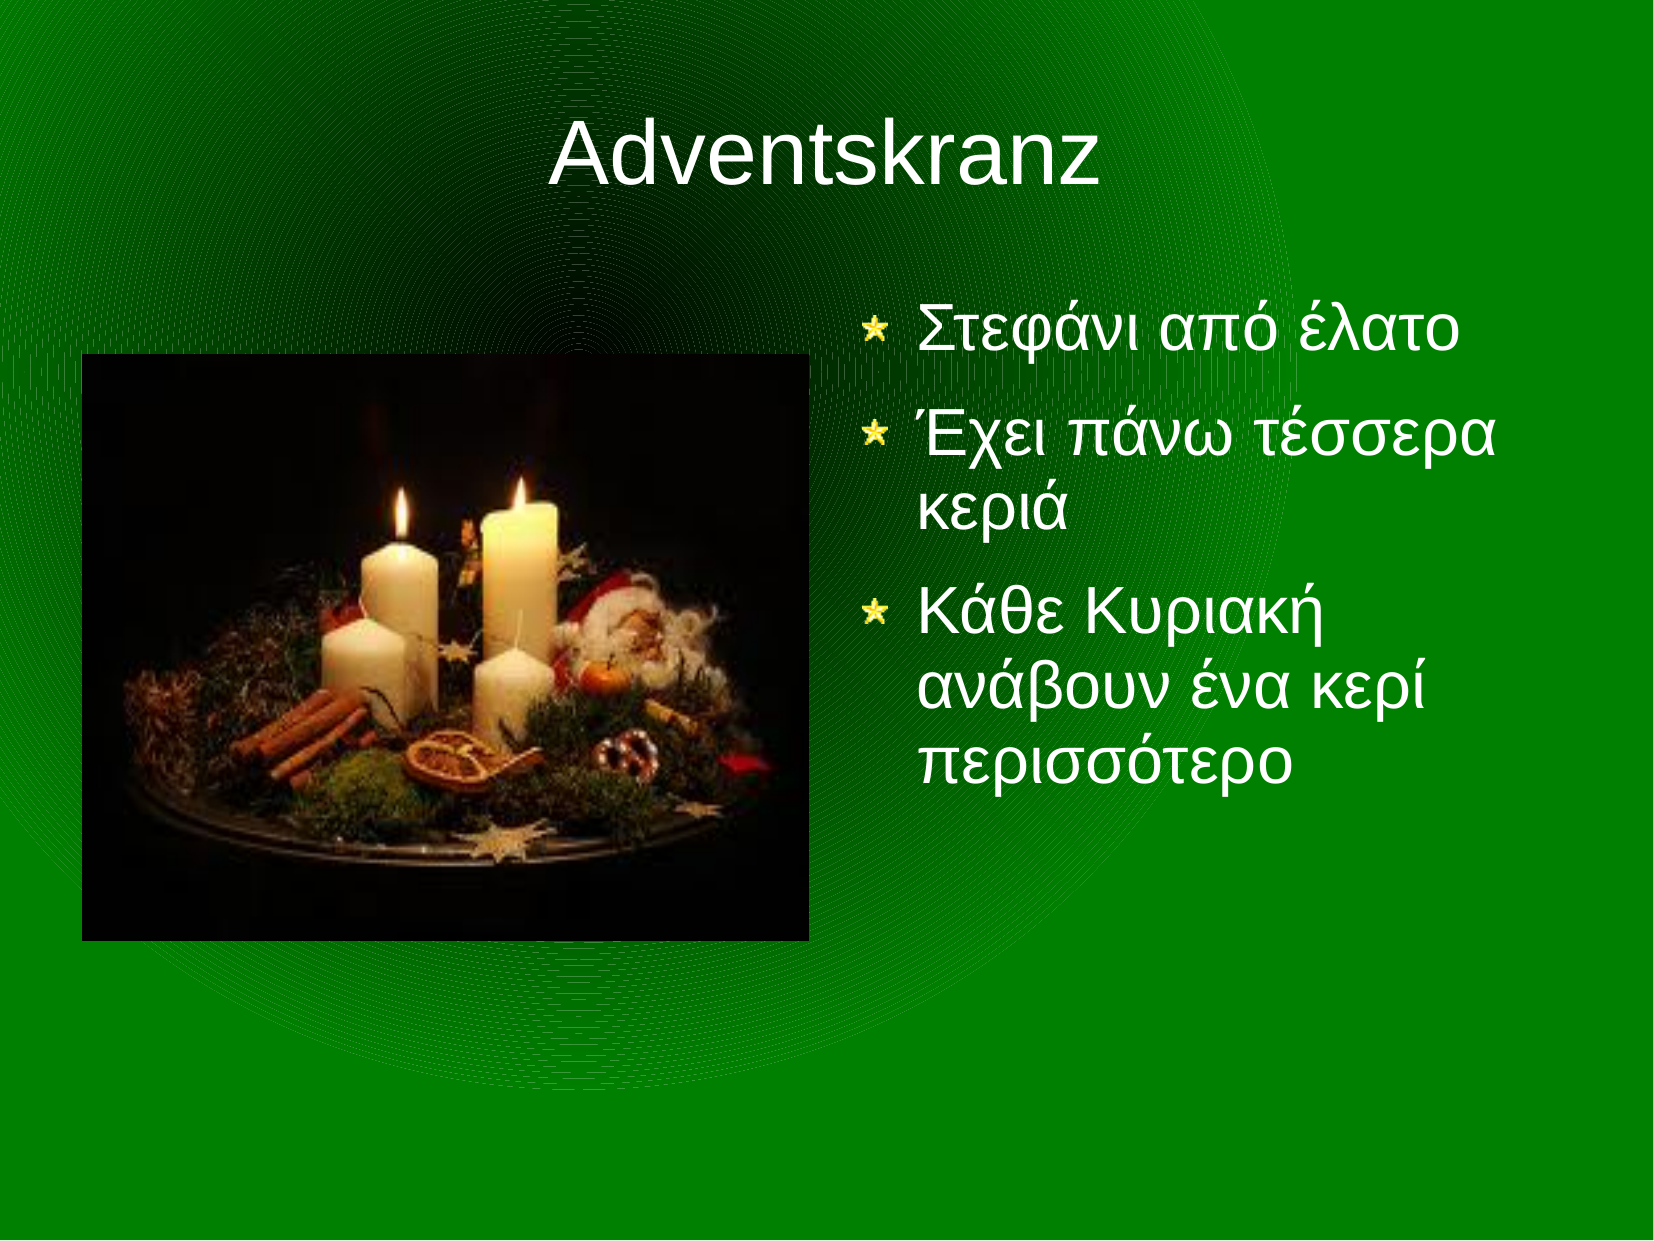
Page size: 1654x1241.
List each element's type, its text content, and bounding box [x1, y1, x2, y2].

list Στεφάνι από έλατο Έχει πάνω τέσσερα κεριά Κάθε Κυριακή ανάβουν ένα κερί περισσότερο [845, 290, 1572, 1109]
title Adventskranz [82, 49, 1571, 257]
picture [82, 354, 809, 941]
